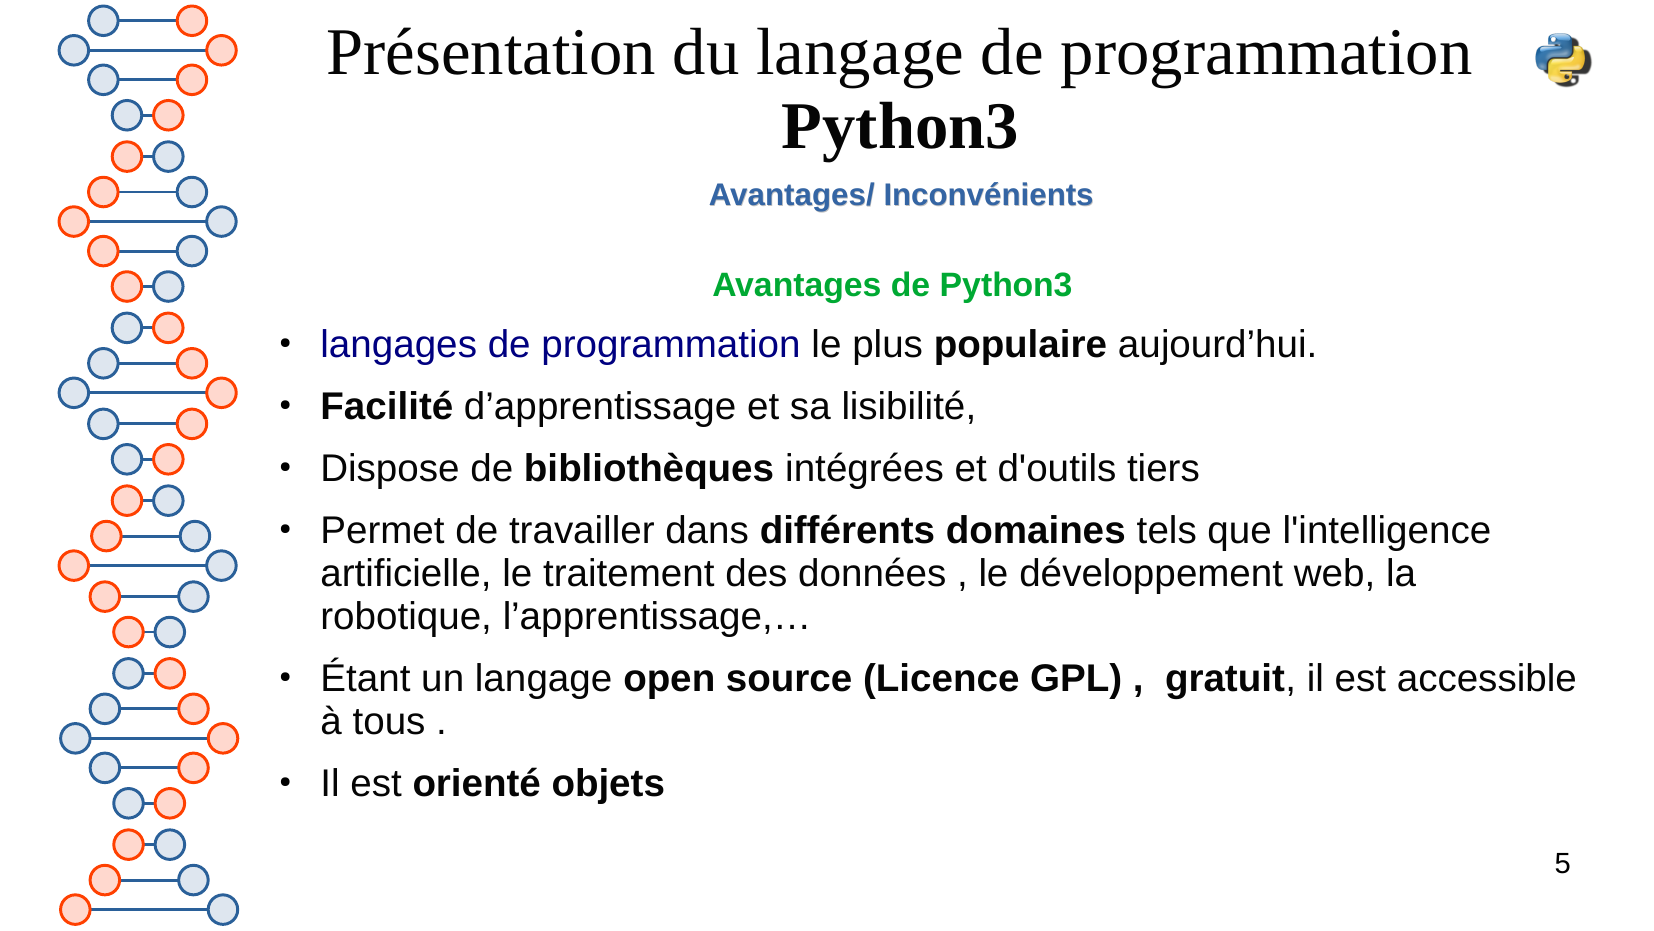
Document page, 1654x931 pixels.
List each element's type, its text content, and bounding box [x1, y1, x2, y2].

list Avantages de Python3 langages de programmation le plus populaire aujourd’hui. Facilité d’apprentissage et sa lisibilité, Dispose de bibliothèques intégrées et d'outils tiers Permet de travailler dans différents domaines tels que l'intelligence artificielle, le traitement des données , le développement web, la robotique, l’apprentissage,… Étant un langage open source (Licence GPL) , gratuit, il est accessible à tous . Il est orienté objets [265, 265, 1595, 806]
title Présentation du langage de programmation Python3 [324, 14, 1477, 163]
text_box Avantages/ Inconvénients [708, 177, 1123, 212]
picture [1532, 31, 1595, 89]
